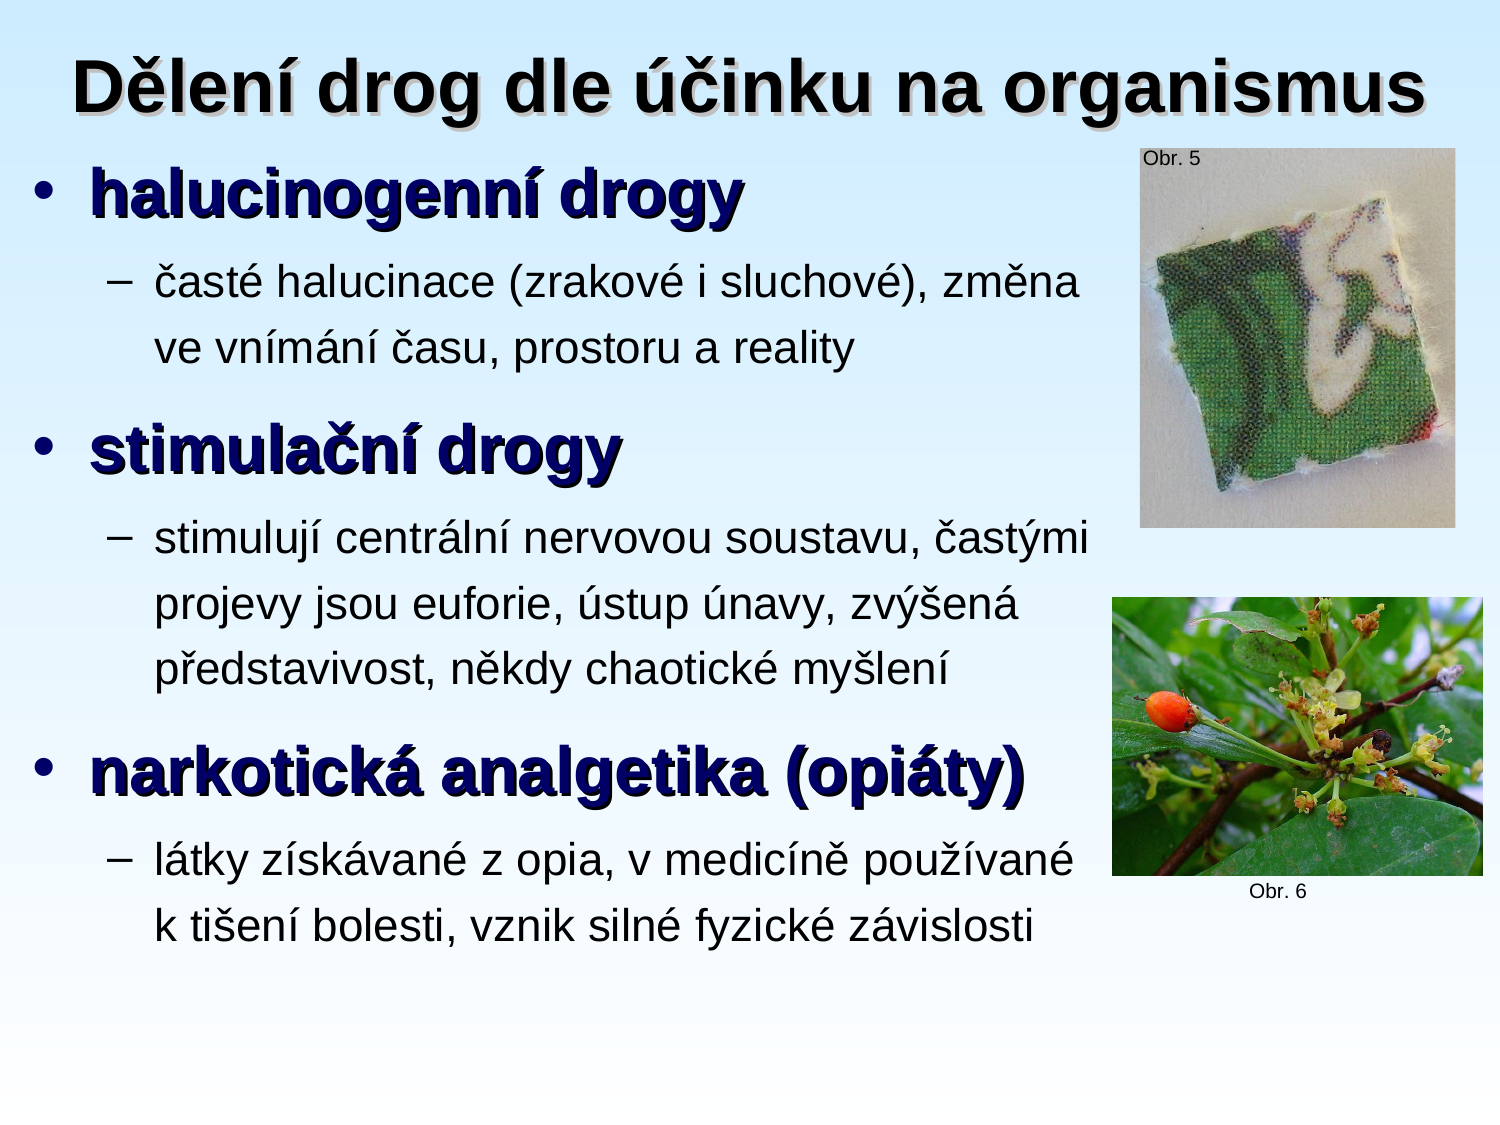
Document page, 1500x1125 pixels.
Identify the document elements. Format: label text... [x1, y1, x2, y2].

title Dělení drog dle účinku na organismus [41, 18, 1459, 147]
picture [1139, 148, 1456, 528]
picture [1112, 597, 1483, 876]
text_box Obr. 6 [1234, 869, 1377, 910]
list halucinogenní drogy časté halucinace (zrakové i sluchové), změna ve vnímání času, prostoru a reality stimulační drogy stimulují centrální nervovou soustavu, častými projevy jsou euforie, ústup únavy, zvýšená představivost, někdy chaotické myšlení narkotická analgetika (opiáty) látky získávané z opia, v medicíně používané k tišení bolesti, vznik silné fyzické závislosti [17, 125, 1117, 1036]
text_box Obr. 5 [1128, 137, 1270, 178]
